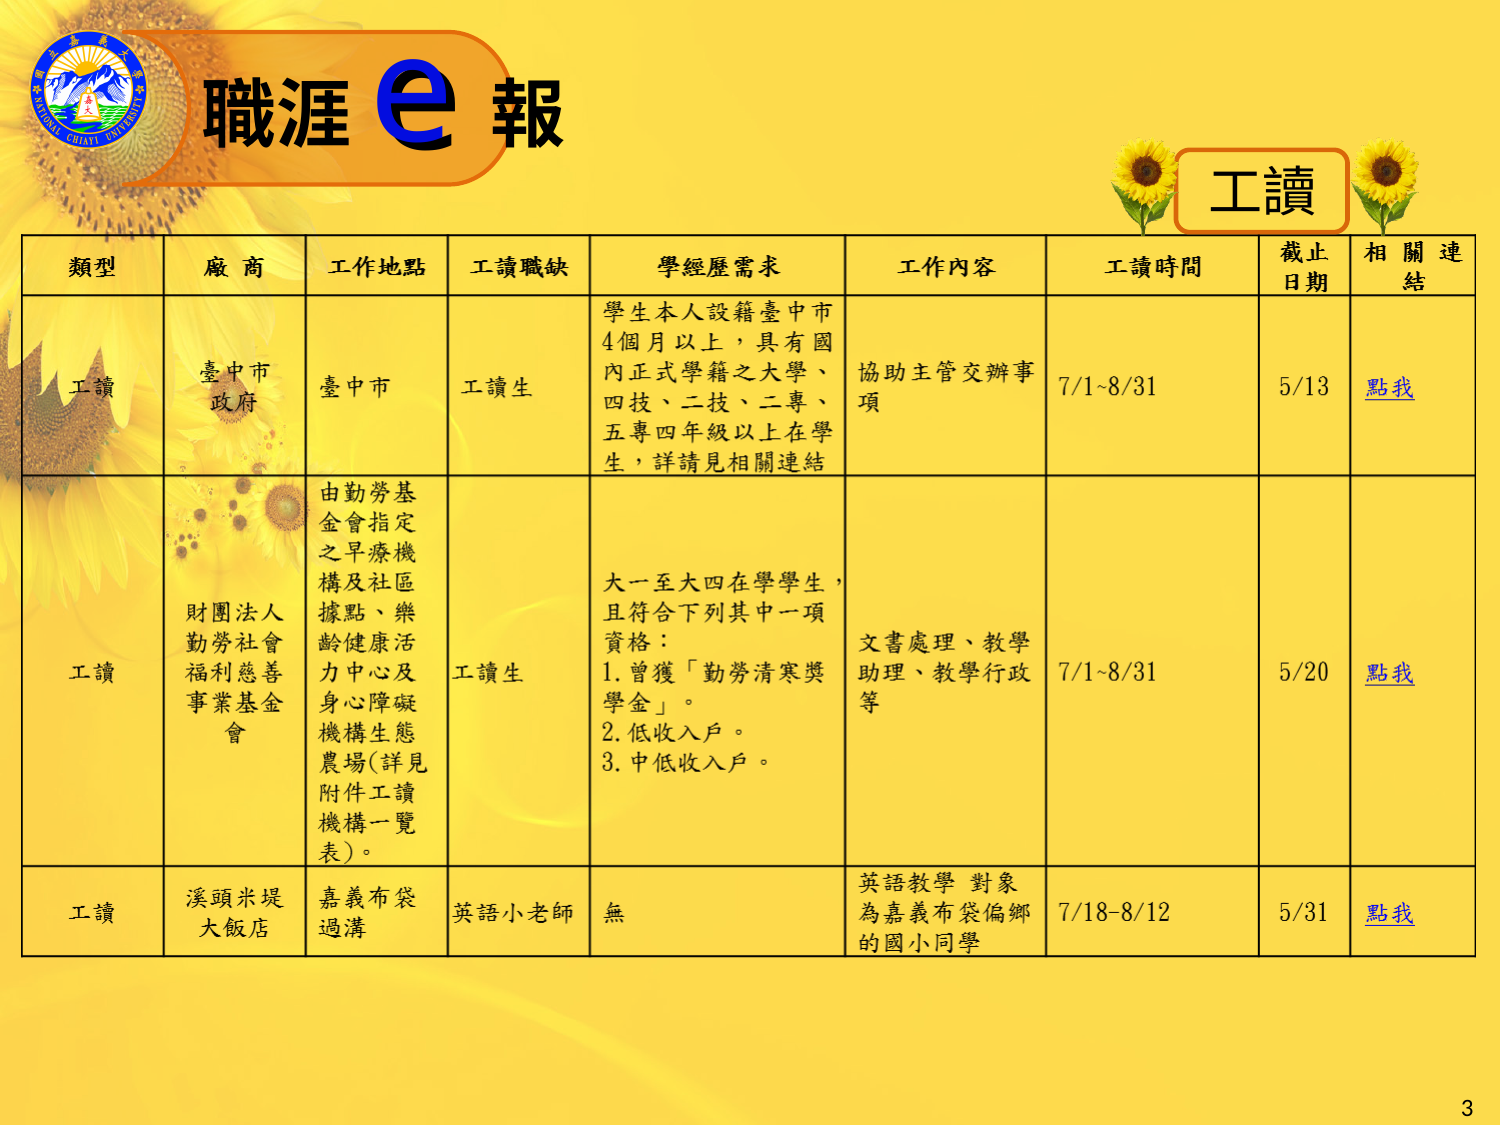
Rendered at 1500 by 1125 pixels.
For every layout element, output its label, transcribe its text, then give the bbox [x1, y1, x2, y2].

text_box 職涯e報 [186, 0, 609, 181]
text_box [123, 130, 469, 185]
text_box [123, 32, 186, 86]
picture [21, 135, 1476, 972]
text_box 工讀 [1194, 149, 1333, 231]
picture [29, 30, 148, 150]
text_box 3 [1445, 1084, 1490, 1125]
